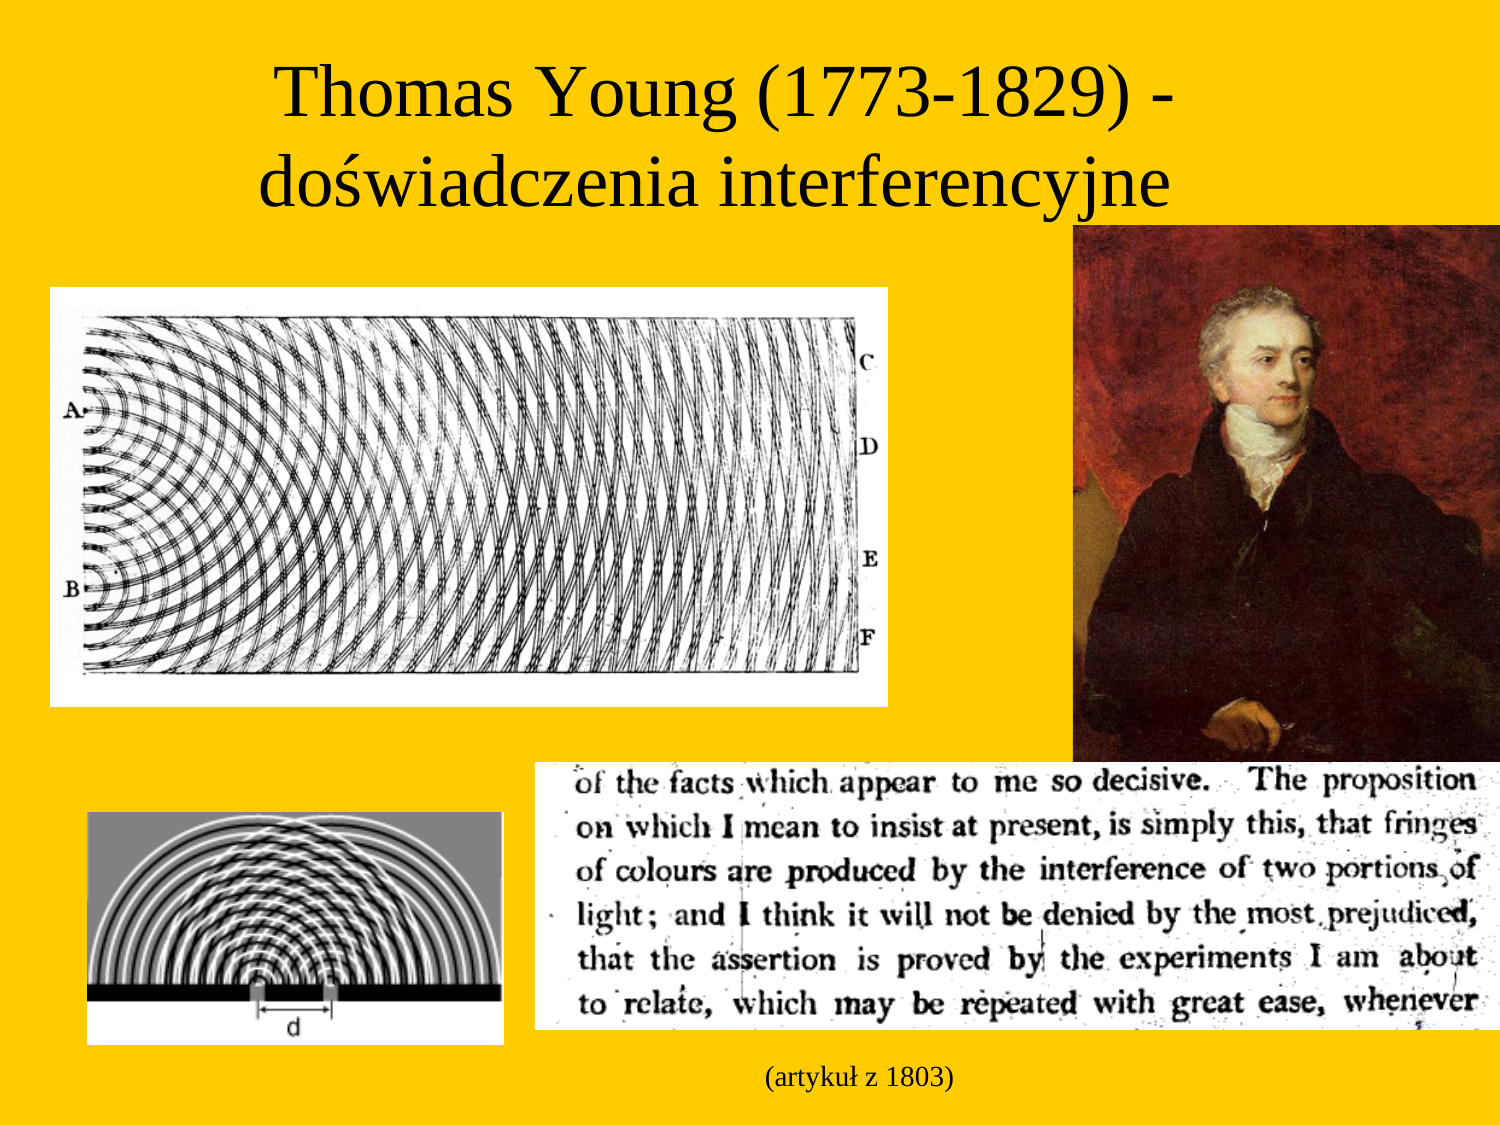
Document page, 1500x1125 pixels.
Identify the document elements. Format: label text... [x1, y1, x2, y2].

text_box (artykuł z 1803) [749, 1049, 1013, 1101]
title Thomas Young (1773-1829) - doświadczenia interferencyjne [87, 33, 1363, 229]
picture [534, 224, 1500, 1030]
picture [87, 812, 504, 1046]
picture [50, 287, 888, 707]
